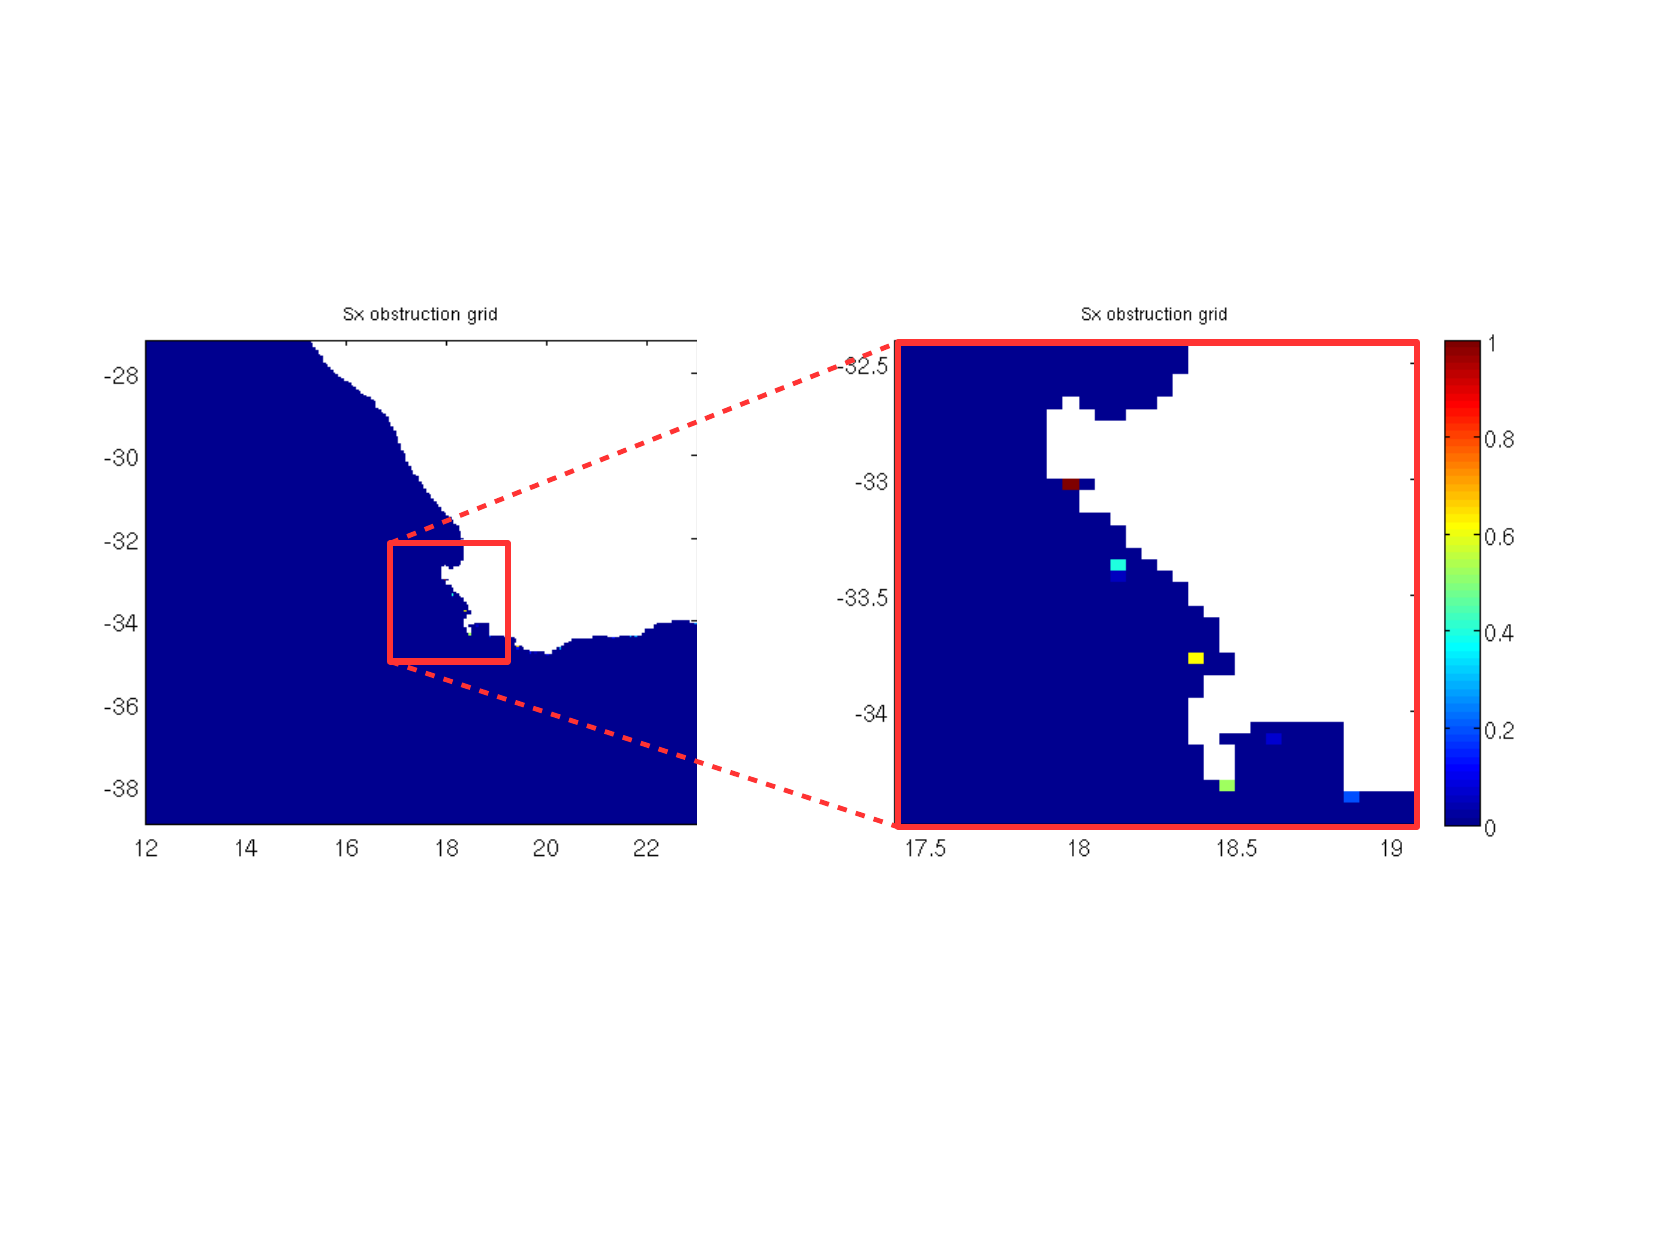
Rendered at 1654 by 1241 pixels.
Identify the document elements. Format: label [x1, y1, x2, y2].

picture [36, 295, 697, 889]
picture [791, 295, 1583, 889]
